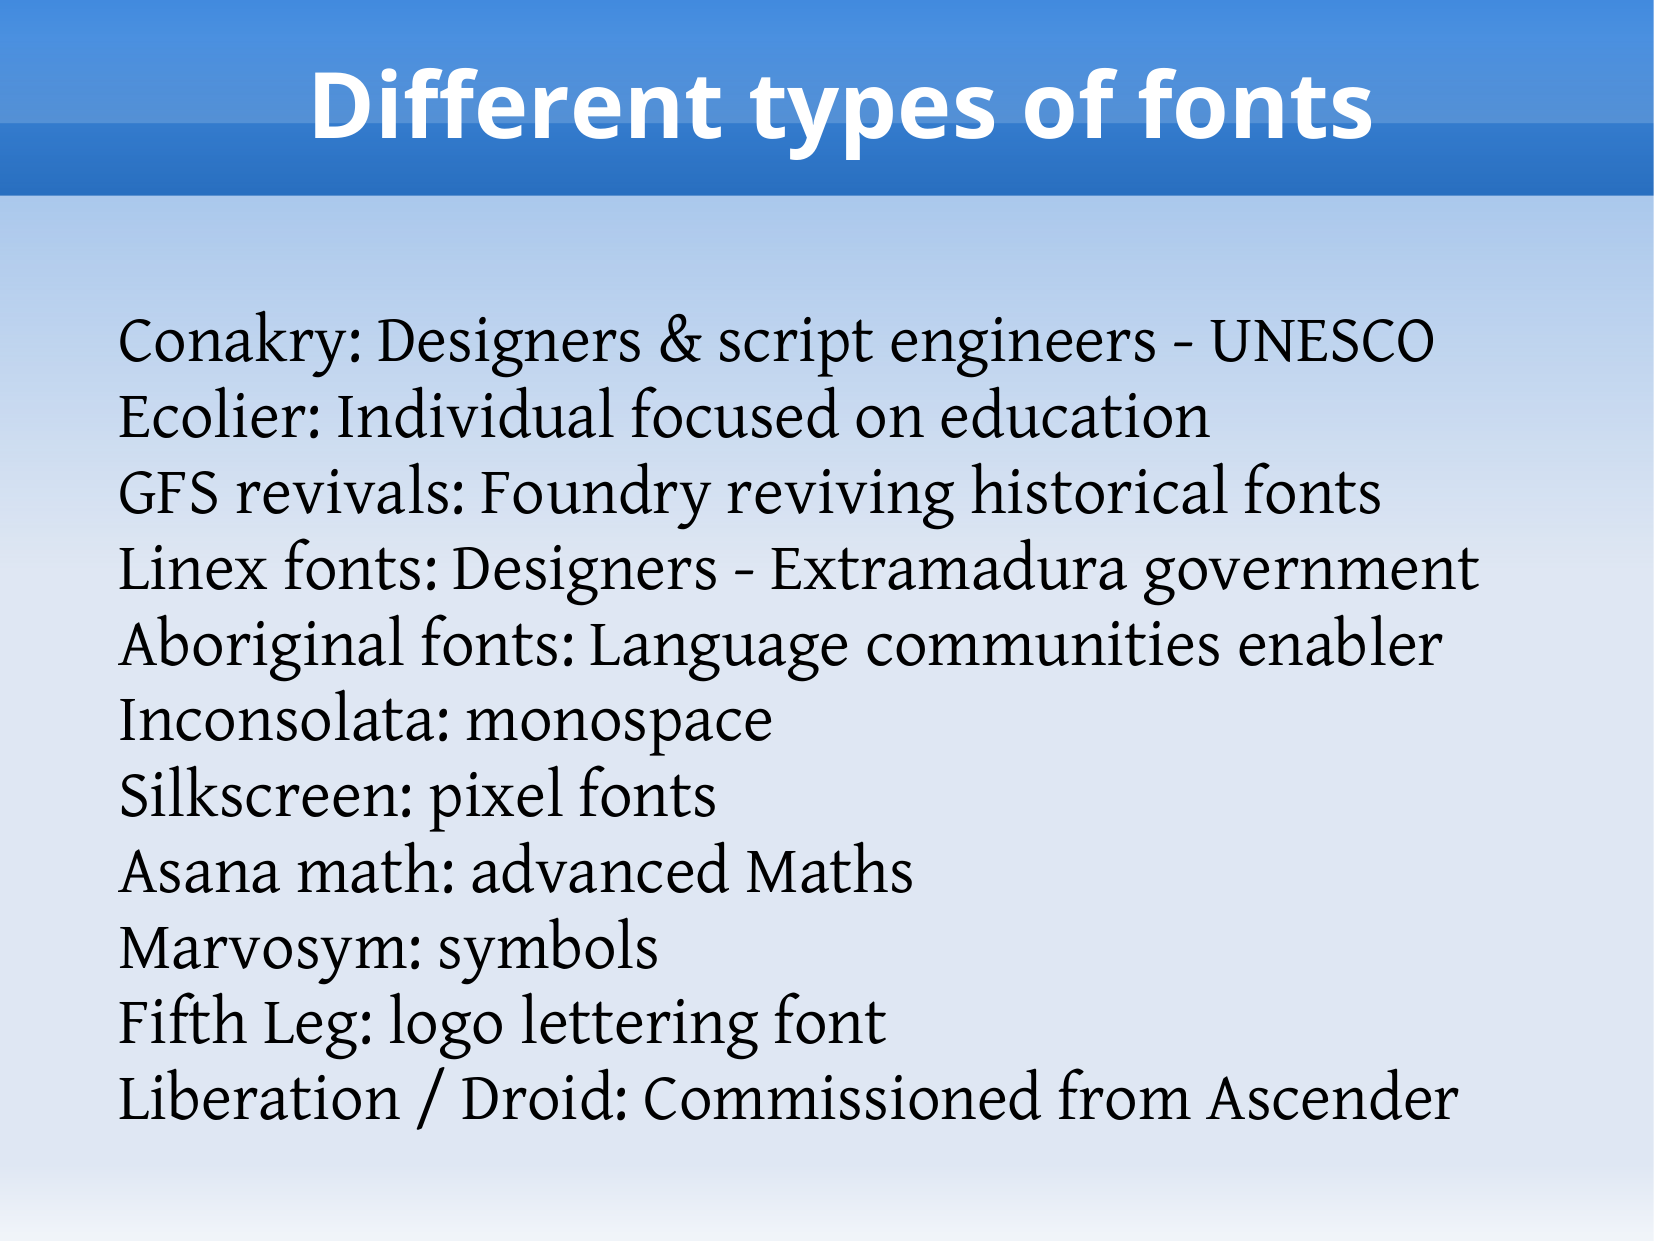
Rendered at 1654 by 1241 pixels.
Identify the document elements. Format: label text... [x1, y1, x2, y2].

picture [0, 0, 1654, 1241]
subtitle Conakry: Designers & script engineers - UNESCO Ecolier: Individual focused on education GFS revivals: Foundry reviving historical fonts Linex fonts: Designers - Extramadura government Aboriginal fonts: Language communities enabler Inconsolata: monospace Silkscreen: pixel fonts Asana math: advanced Maths Marvosym: symbols Fifth Leg: logo lettering font Liberation / Droid: Commissioned from Ascender [82, 261, 1571, 1181]
title Different types of fonts [59, 29, 1625, 178]
